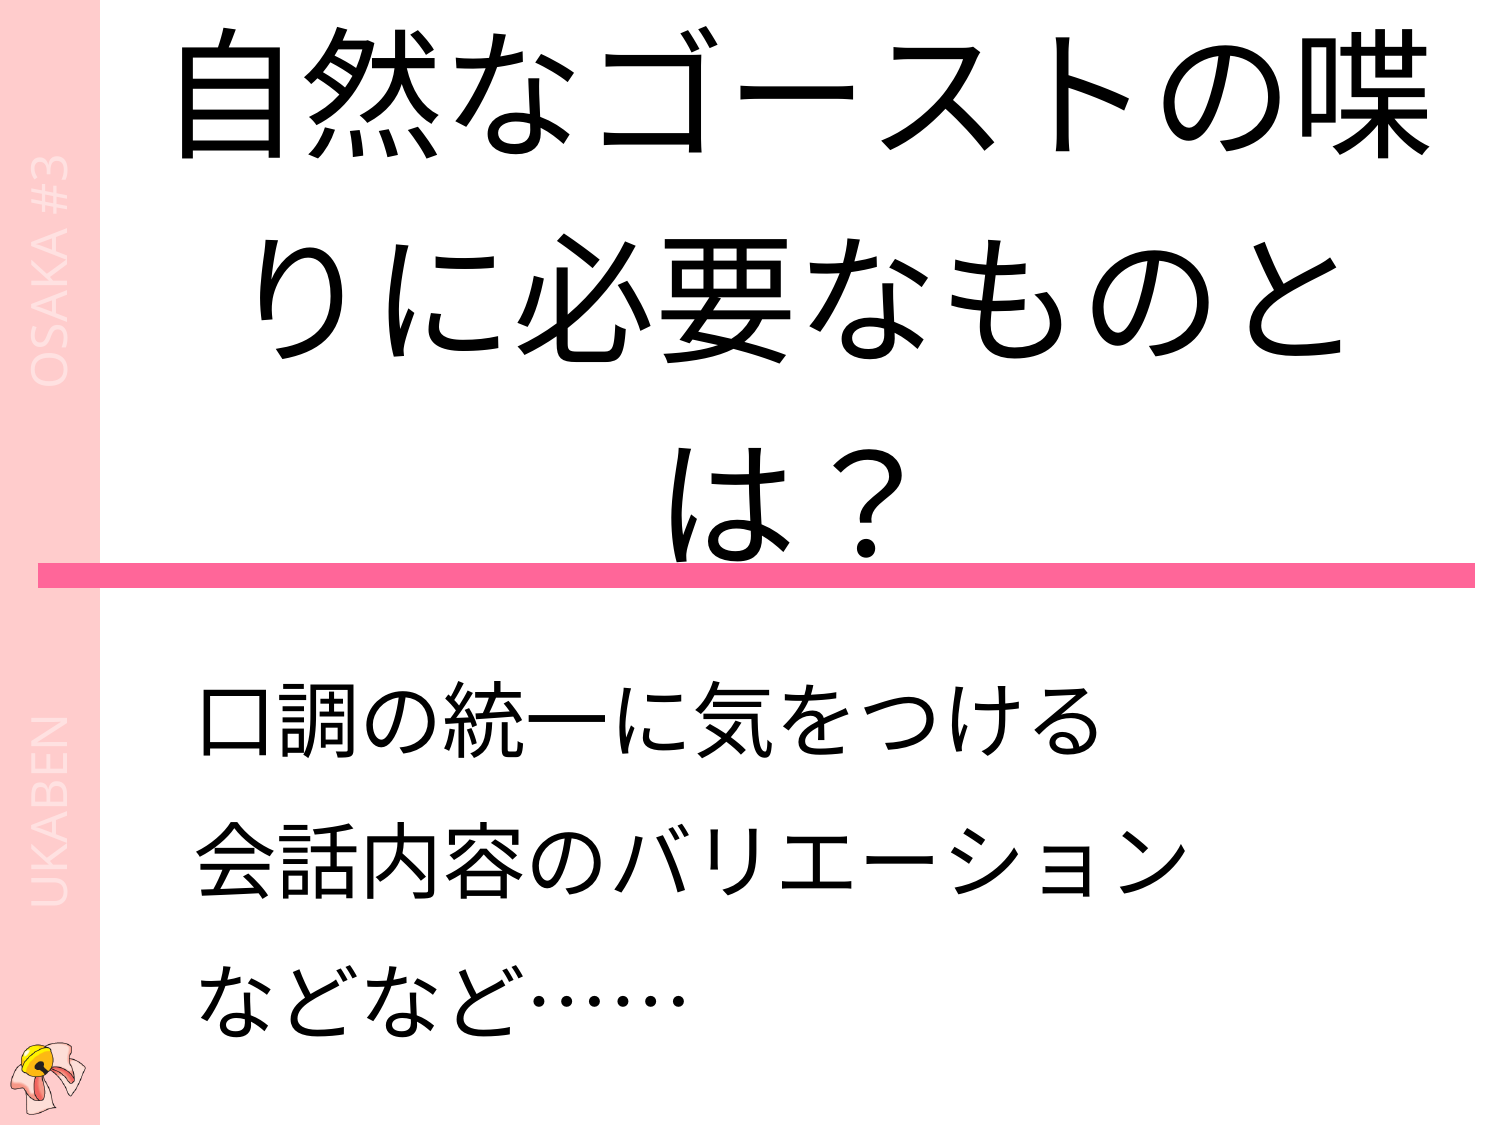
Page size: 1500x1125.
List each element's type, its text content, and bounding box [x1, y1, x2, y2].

subtitle 口調の統一に気をつける 会話内容のバリエーション などなど…… [118, 620, 1477, 1093]
title 自然なゴーストの喋りに必要なものとは？ [118, 50, 1477, 532]
picture [10, 1042, 86, 1115]
